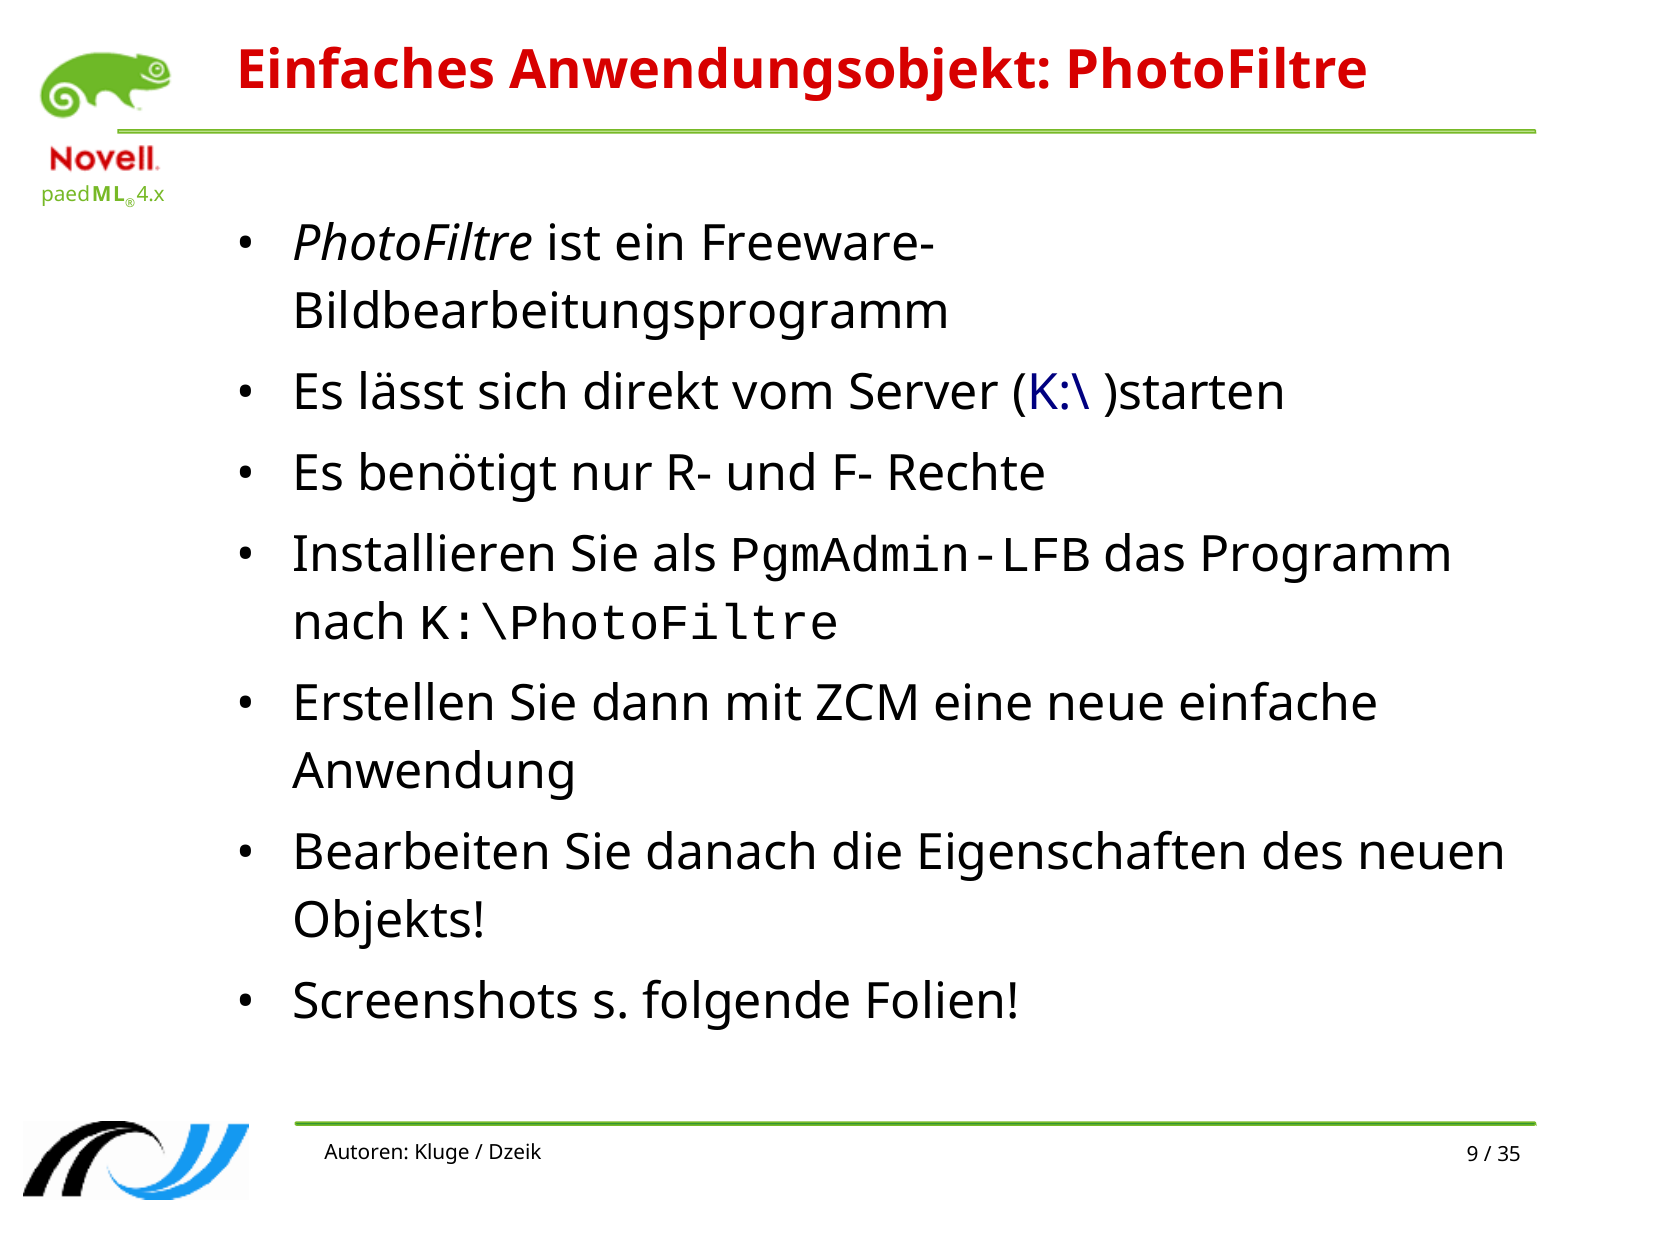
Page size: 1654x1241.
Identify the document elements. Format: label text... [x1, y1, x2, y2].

list PhotoFiltre ist ein Freeware-Bildbearbeitungsprogramm Es lässt sich direkt vom Server (K:\ )starten Es benötigt nur R- und F- Rechte Installieren Sie als PgmAdmin-LFB das Programm nach K:\PhotoFiltre Erstellen Sie dann mit ZCM eine neue einfache Anwendung Bearbeiten Sie danach die Eigenschaften des neuen Objekts! Screenshots s. folgende Folien! [236, 206, 1565, 1063]
picture [23, 1121, 249, 1200]
picture [26, 35, 184, 193]
title Einfaches Anwendungsobjekt: PhotoFiltre [236, 17, 1536, 119]
